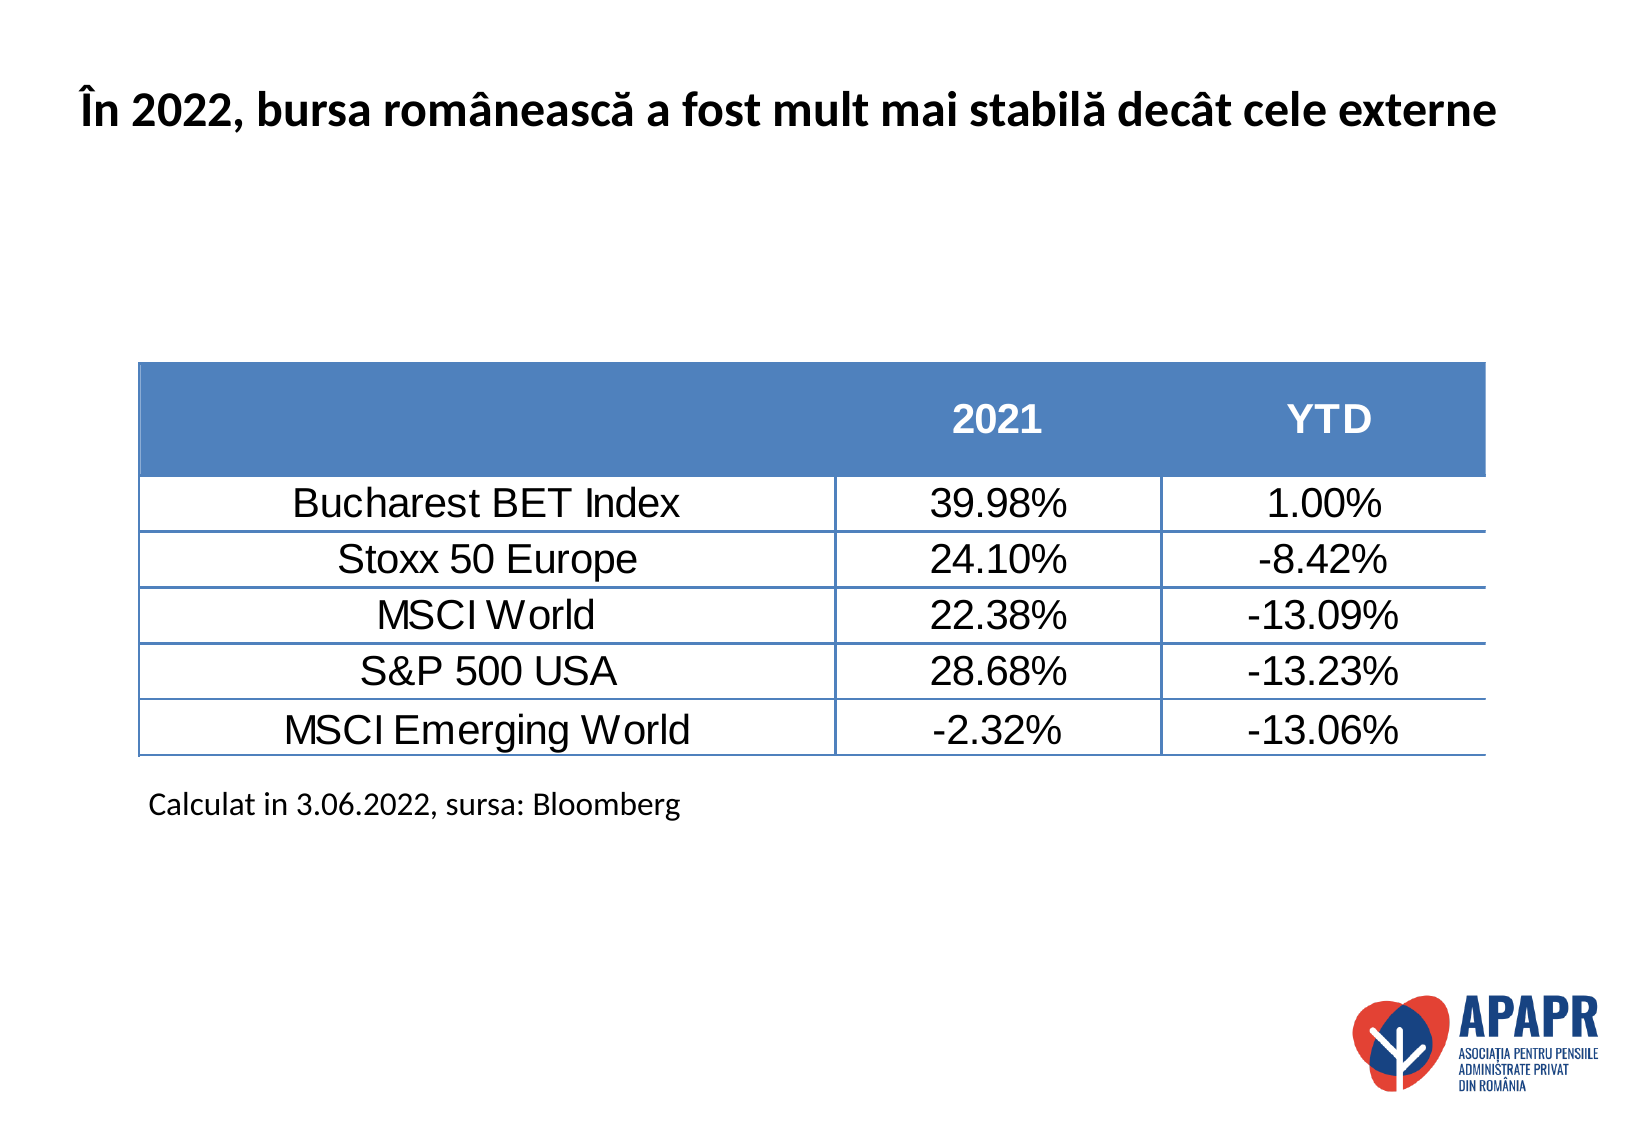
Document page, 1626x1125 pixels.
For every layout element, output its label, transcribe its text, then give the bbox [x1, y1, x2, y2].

text_box În 2022, bursa românească a fost mult mai stabilă decât cele externe [65, 24, 1560, 188]
text_box Calculat in 3.06.2022, sursa: Bloomberg [133, 774, 750, 830]
picture [137, 362, 1492, 763]
picture [1274, 900, 1626, 1125]
